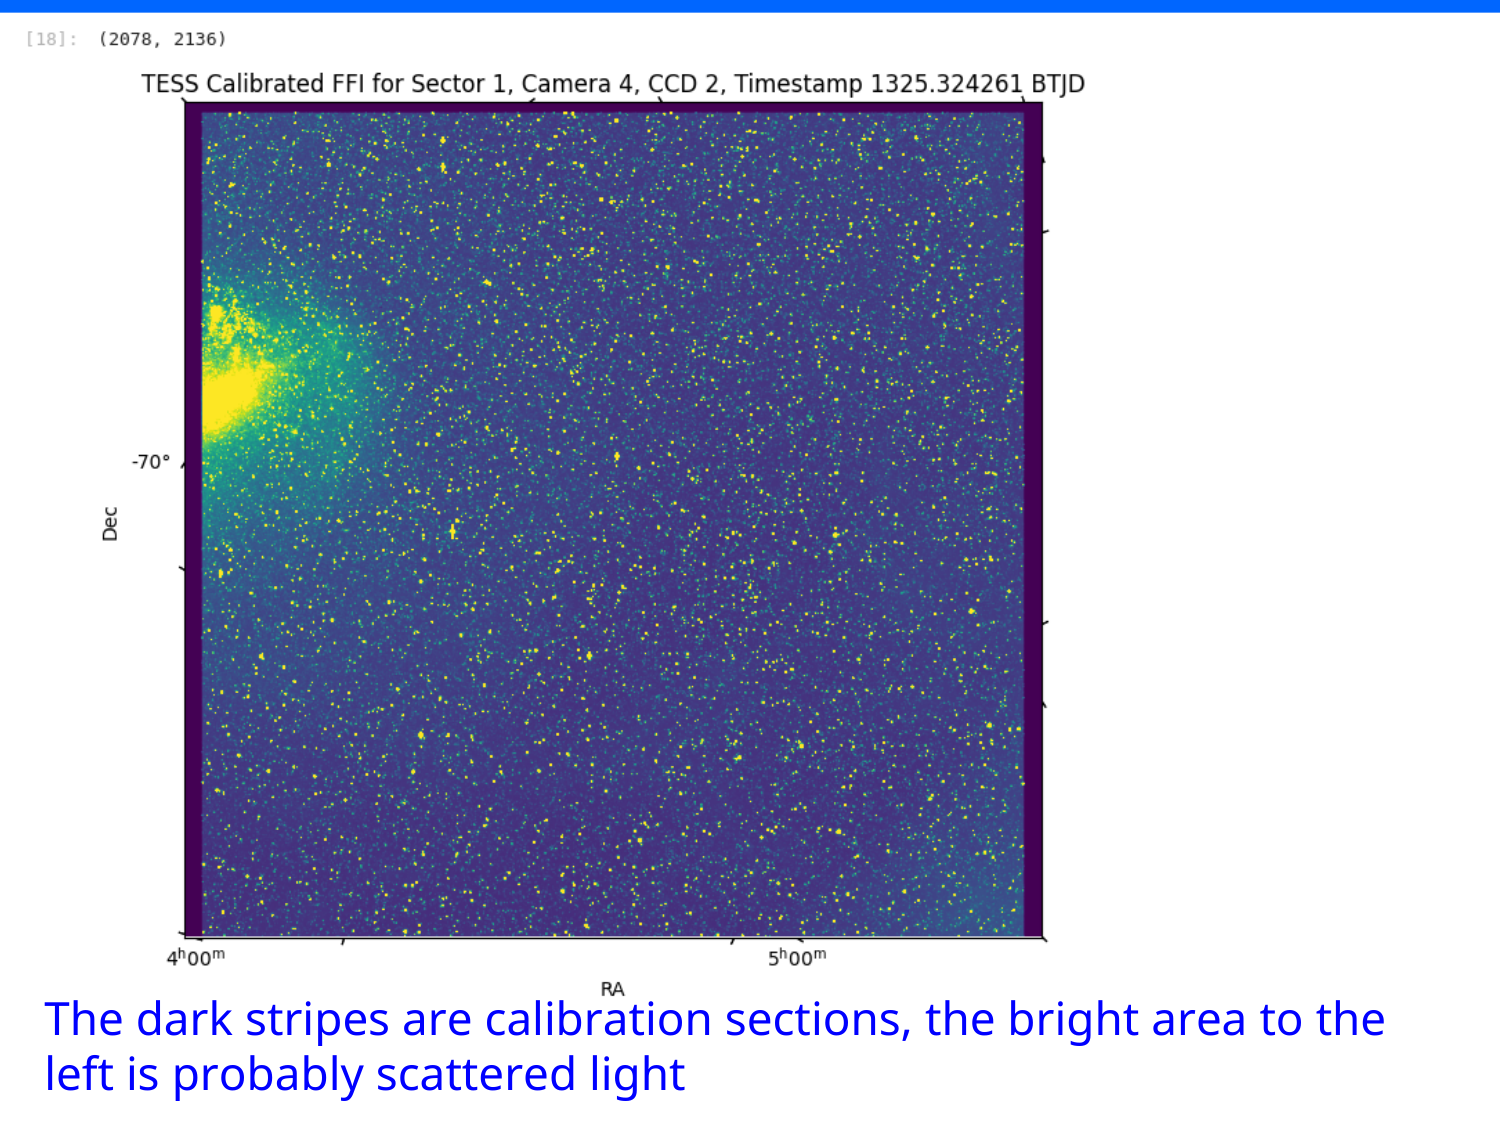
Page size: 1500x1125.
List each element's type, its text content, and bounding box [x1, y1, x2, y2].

picture [20, 19, 1133, 1021]
text_box The dark stripes are calibration sections, the bright area to the left is probably scattered light [29, 982, 1463, 1125]
